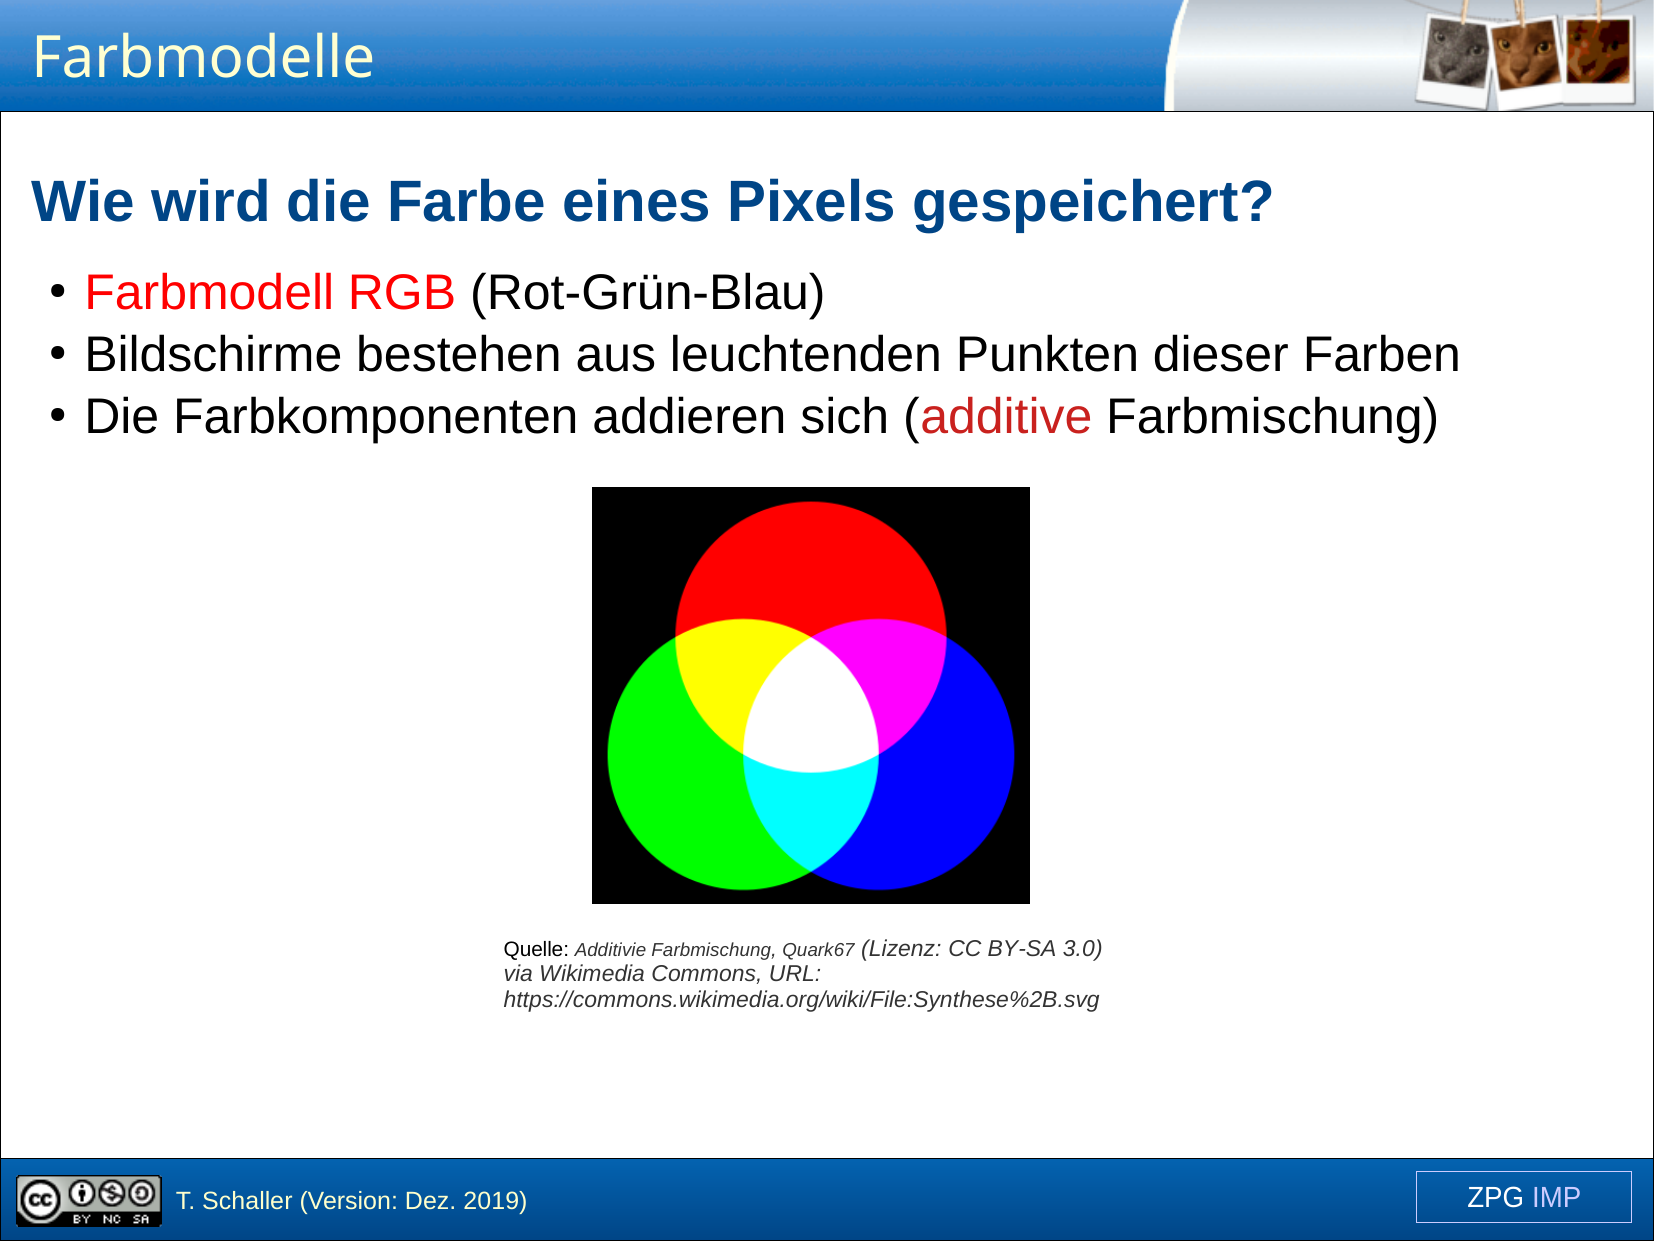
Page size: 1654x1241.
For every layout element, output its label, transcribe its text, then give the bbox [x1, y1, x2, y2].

text_box Quelle: Additivie Farbmischung, Quark67 (Lizenz: CC BY-SA 3.0) via Wikimedia Commons, URL: https://commons.wikimedia.org/wiki/File:Synthese%2B.svg [503, 935, 1111, 1012]
picture [592, 487, 1030, 904]
text_box Wie wird die Farbe eines Pixels gespeichert? [31, 168, 1277, 235]
text_box Farbmodell RGB (Rot-Grün-Blau) Bildschirme bestehen aus leuchtenden Punkten dieser Farben Die Farbkomponenten addieren sich (additive Farbmischung) [48, 264, 1561, 444]
picture [0, 0, 1654, 111]
title Farbmodelle [31, 16, 1151, 94]
picture [16, 1175, 162, 1227]
